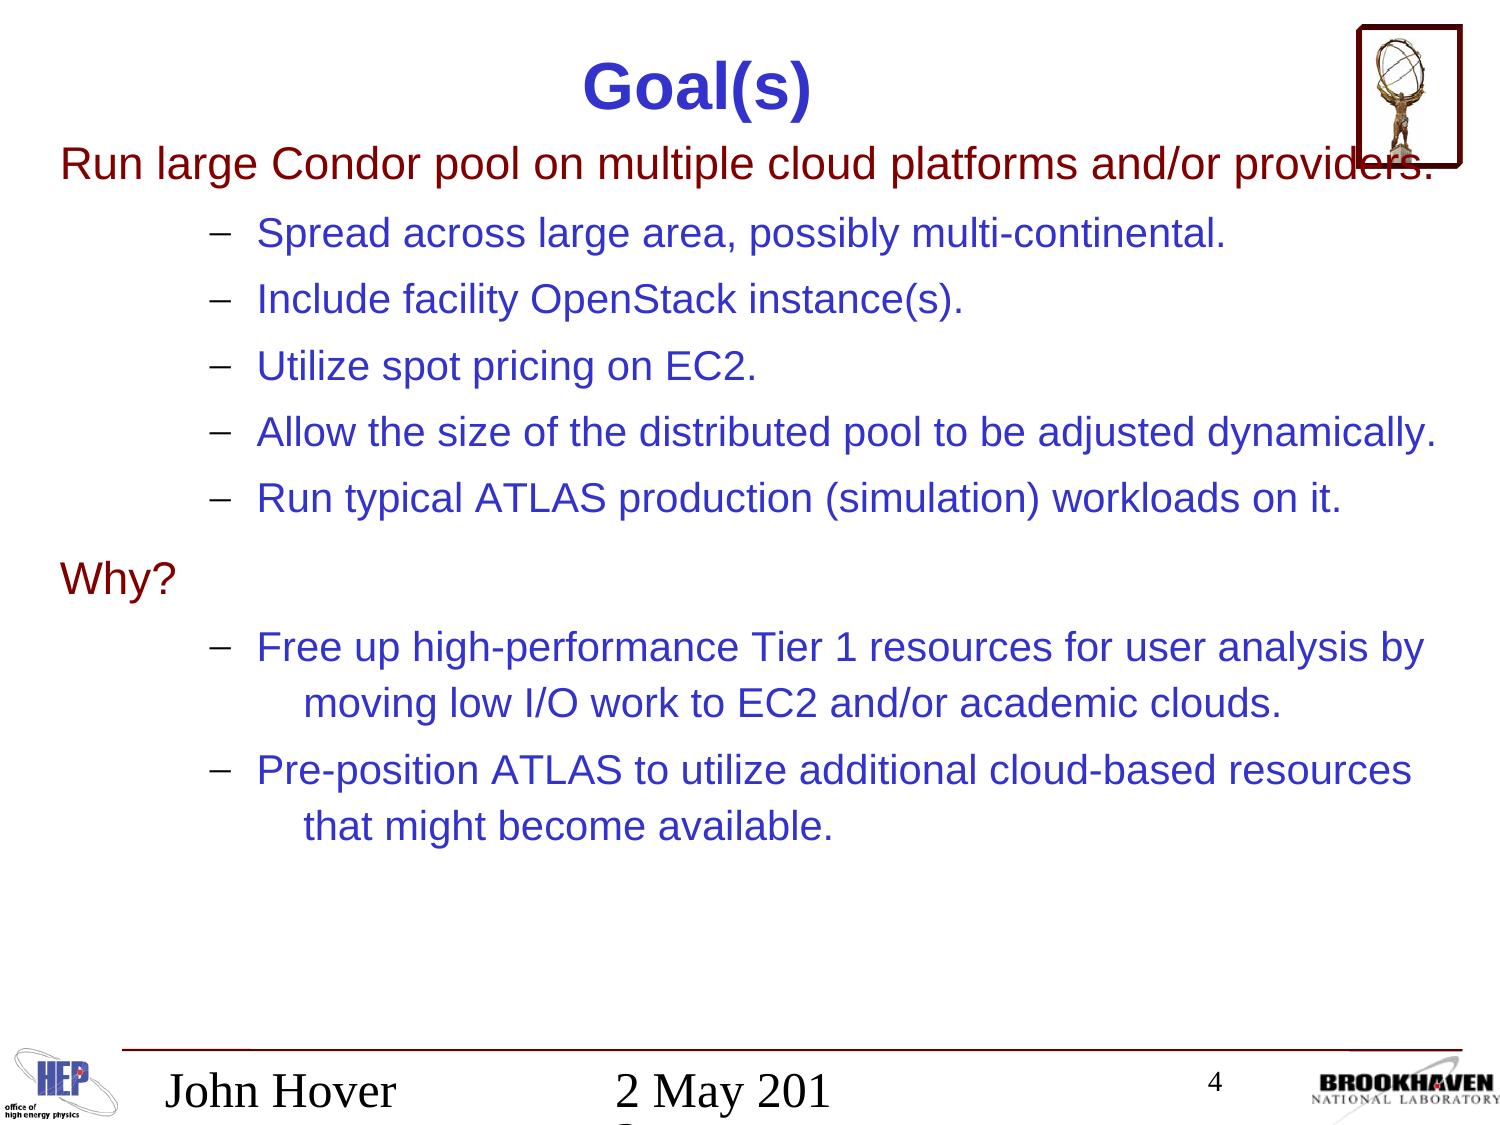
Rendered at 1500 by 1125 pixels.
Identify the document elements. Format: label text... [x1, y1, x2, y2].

picture [1312, 1056, 1500, 1125]
picture [1374, 37, 1426, 120]
picture [0, 1043, 122, 1125]
title Goal(s) [50, 24, 1346, 120]
list Run large Condor pool on multiple cloud platforms and/or providers. Spread across large area, possibly multi-continental. Include facility OpenStack instance(s). Utilize spot pricing on EC2. Allow the size of the distributed pool to be adjusted dynamically. Run typical ATLAS production (simulation) workloads on it. Why? Free up high-performance Tier 1 resources for user analysis by moving low I/O work to EC2 and/or academic clouds. Pre-position ATLAS to utilize additional cloud-based resources that might become available. [45, 120, 1453, 1051]
